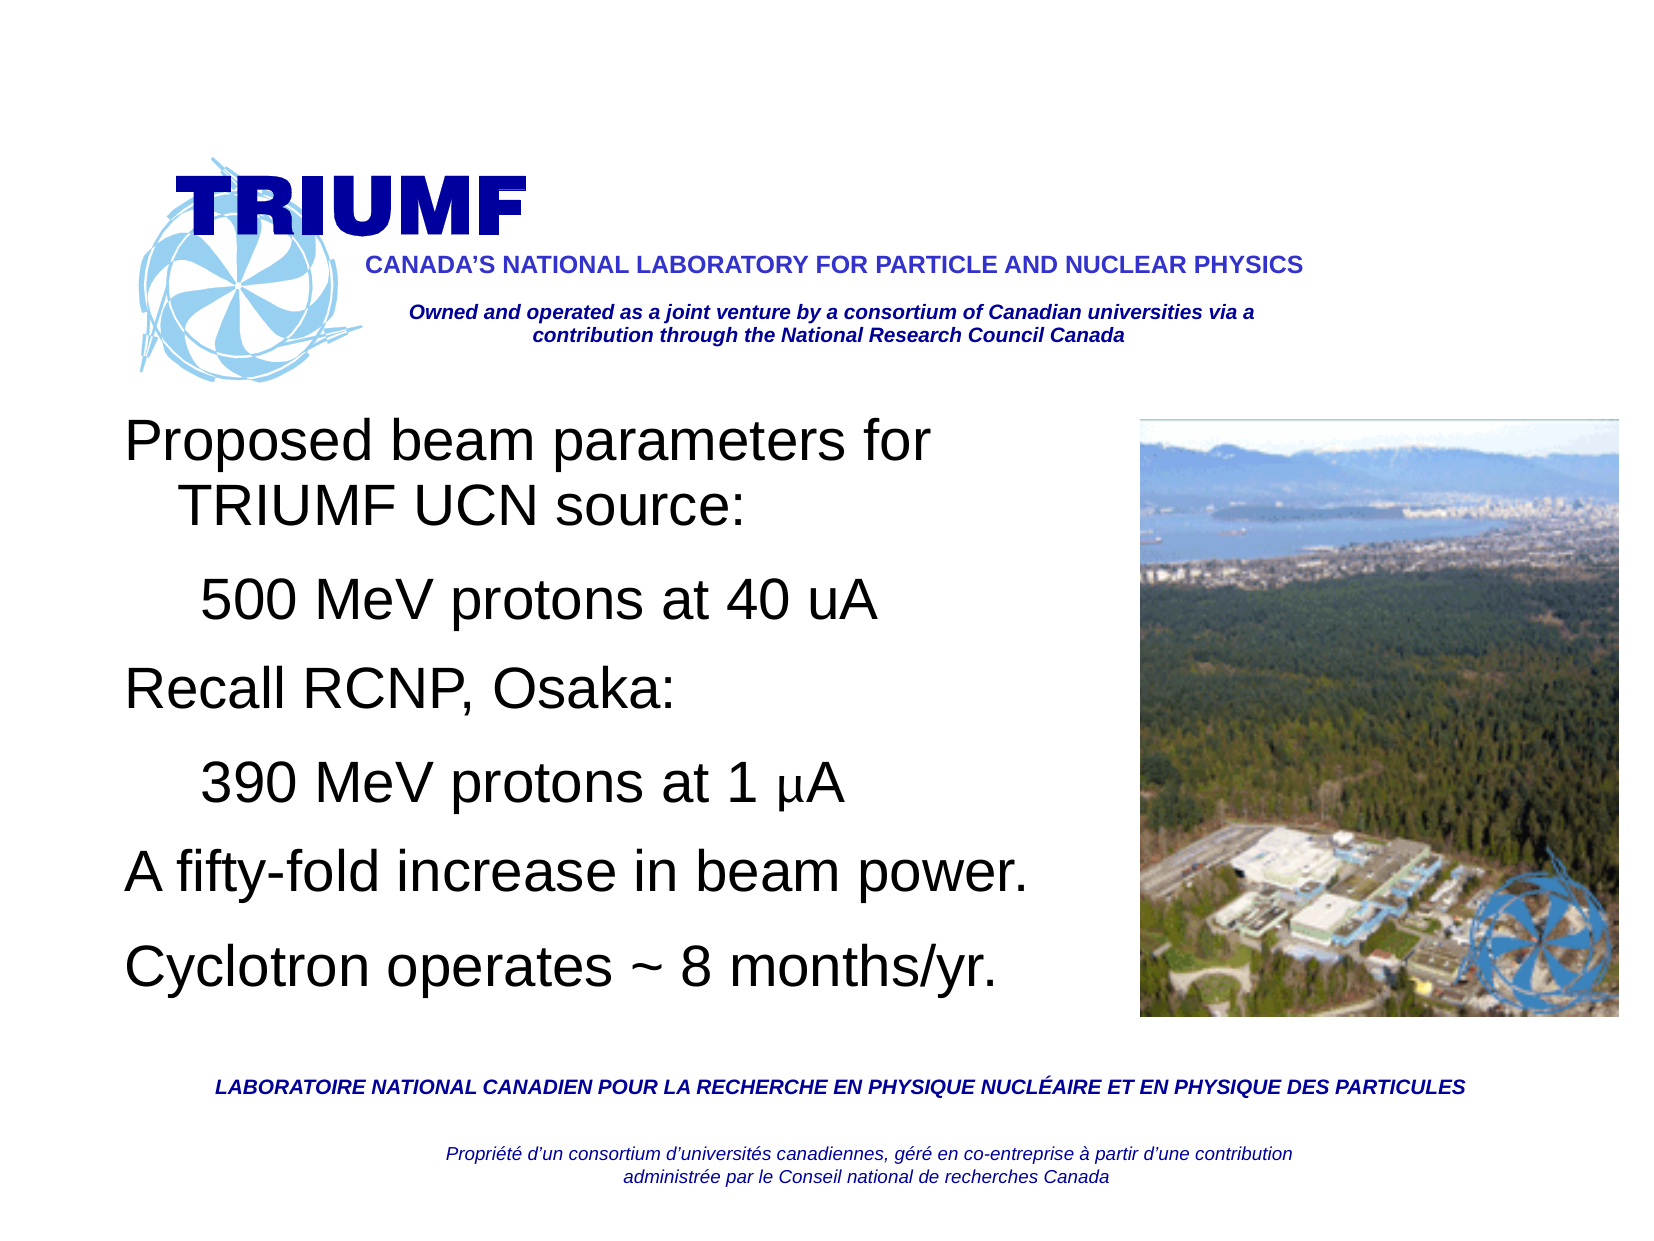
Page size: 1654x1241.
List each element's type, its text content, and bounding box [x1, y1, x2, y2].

text_box CANADA’S NATIONAL LABORATORY FOR PARTICLE AND NUCLEAR PHYSICS [350, 243, 1526, 287]
picture [137, 155, 526, 384]
text_box Owned and operated as a joint venture by a consortium of Canadian universities via a contribution through the National Research Council Canada [350, 293, 1313, 356]
text_box LABORATOIRE NATIONAL CANADIEN POUR LA RECHERCHE EN PHYSIQUE NUCLÉAIRE ET EN PHYSIQUE DES PARTICULES [200, 1068, 1526, 1107]
text_box Propriété d’un consortium d’universités canadiennes, géré en co-entreprise à partir d’une contribution administrée par le Conseil national de recherches Canada [387, 1099, 1351, 1196]
picture [1140, 419, 1619, 1017]
list Proposed beam parameters for TRIUMF UCN source: 500 MeV protons at 40 uA Recall RCNP, Osaka: 390 MeV protons at 1 A A fifty-fold increase in beam power. Cyclotron operates ~ 8 months/yr. [106, 407, 1152, 1052]
